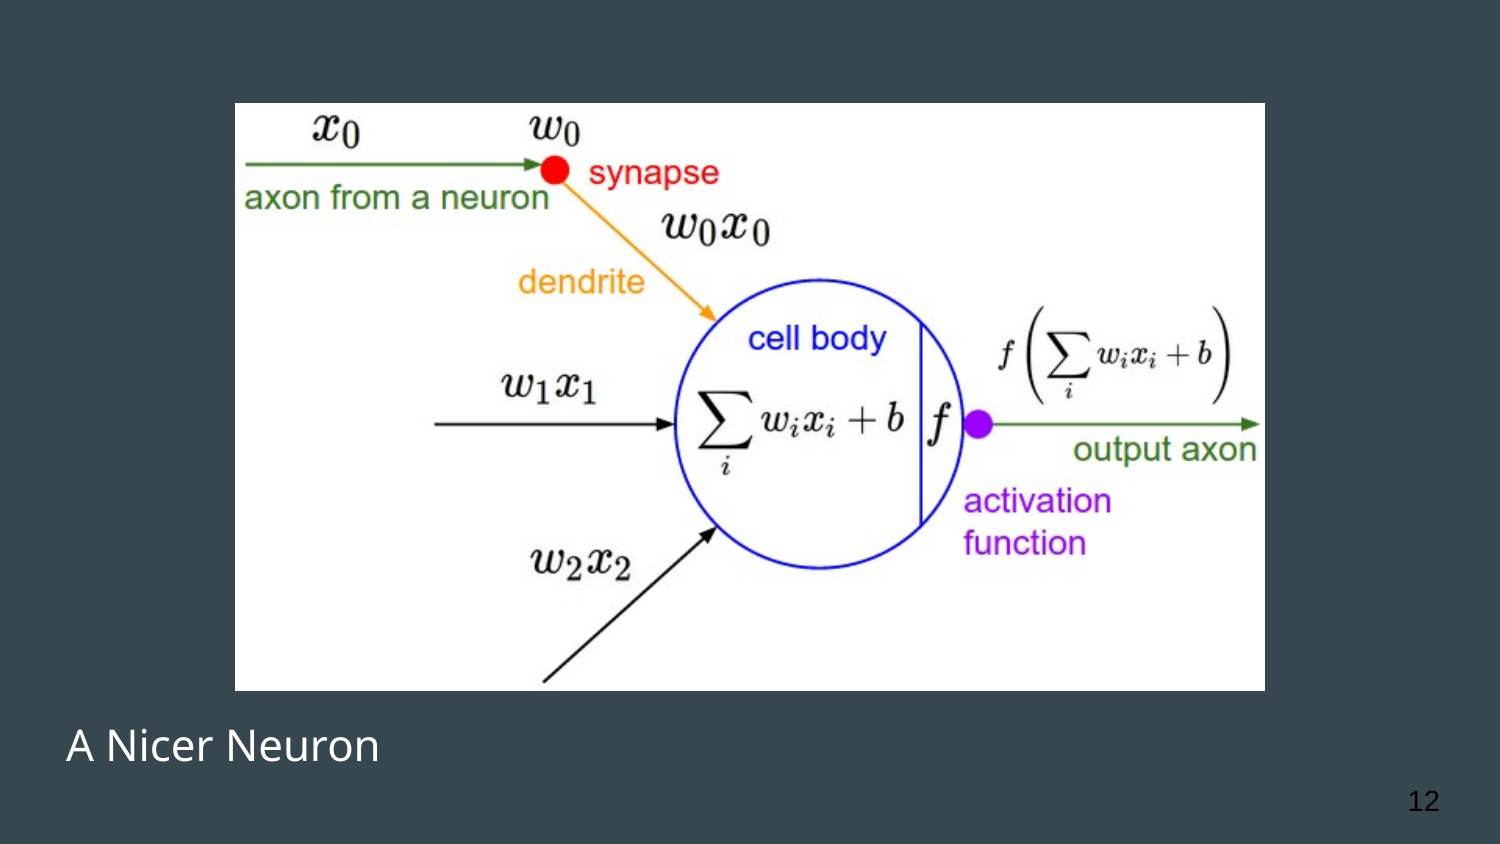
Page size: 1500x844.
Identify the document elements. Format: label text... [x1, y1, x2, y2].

slide_number <number> [1392, 767, 1483, 833]
picture [235, 103, 1265, 691]
list A Nicer Neuron [51, 694, 1036, 794]
